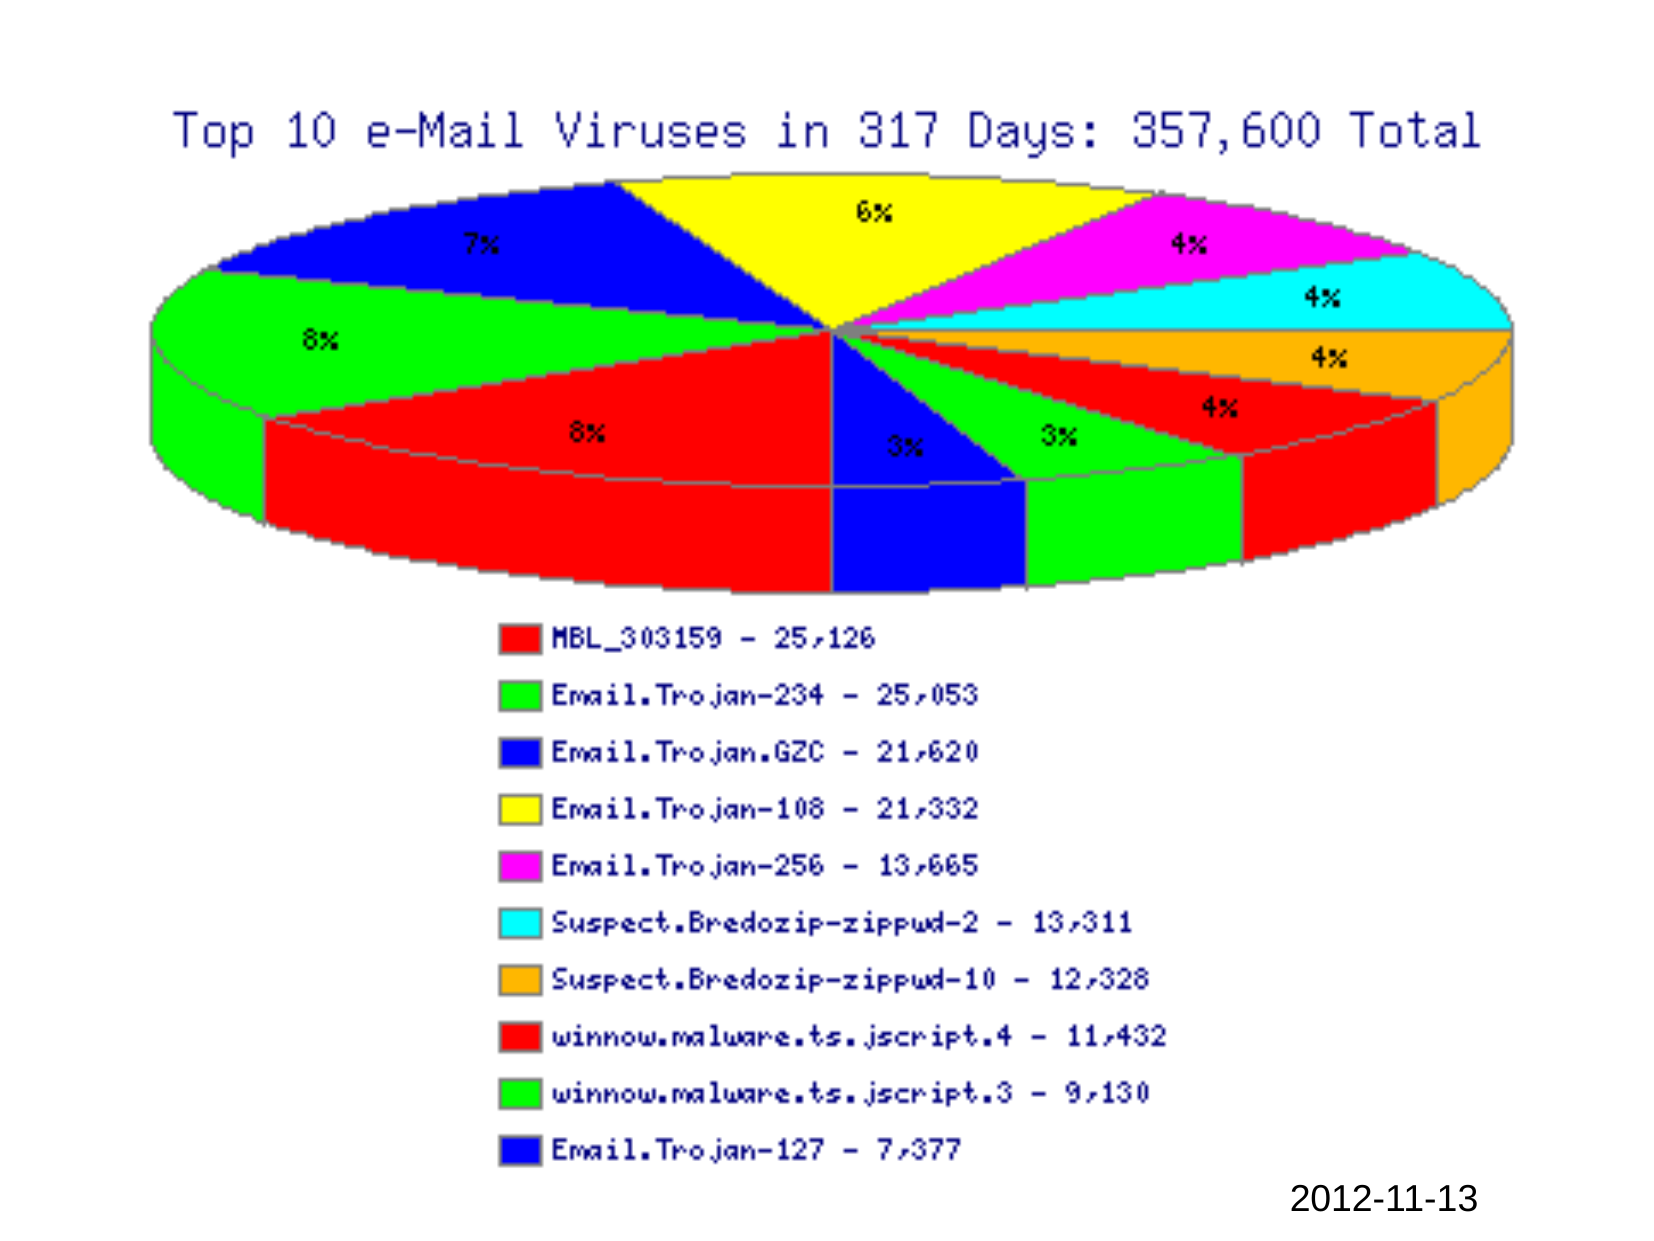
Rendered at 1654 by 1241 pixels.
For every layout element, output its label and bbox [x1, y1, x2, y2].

picture [120, 81, 1546, 1200]
